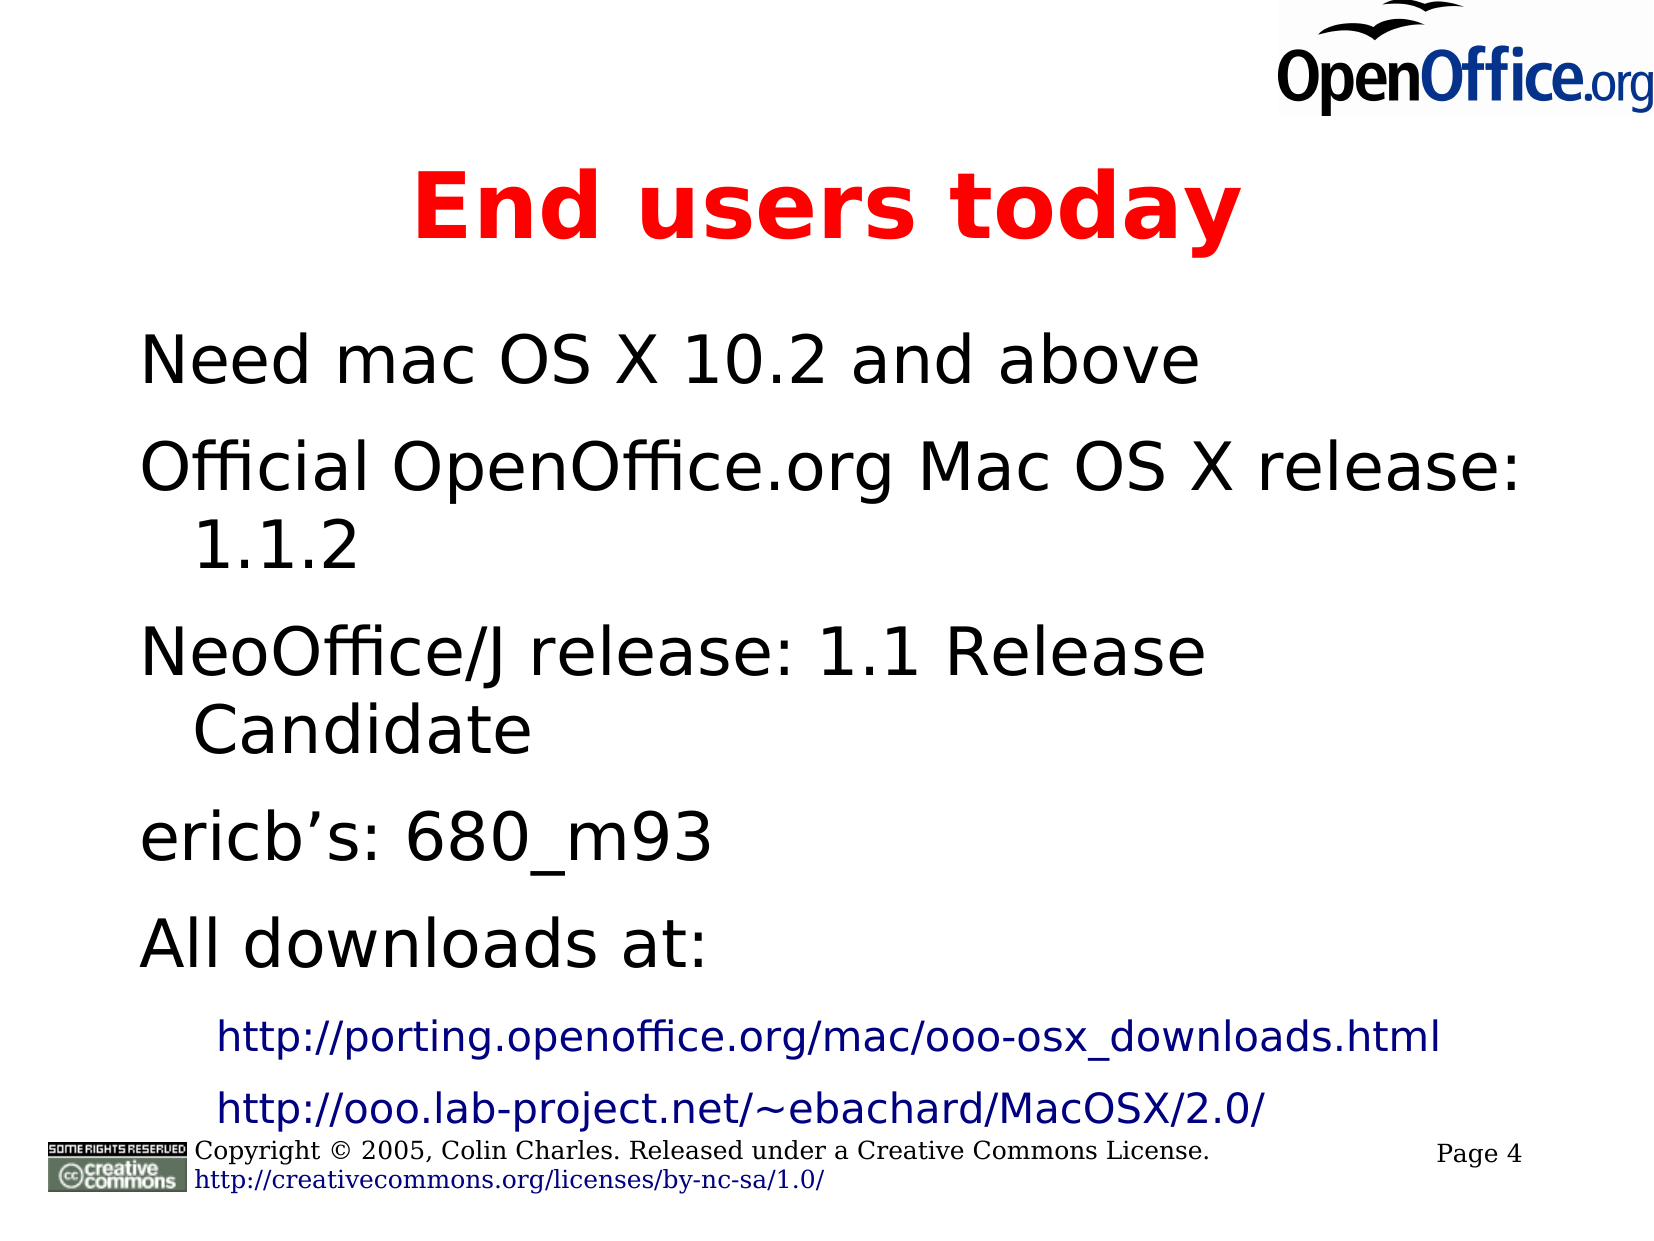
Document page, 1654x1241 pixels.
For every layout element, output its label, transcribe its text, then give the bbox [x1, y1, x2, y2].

picture [1278, 0, 1653, 116]
list Need mac OS X 10.2 and above Official OpenOffice.org Mac OS X release: 1.1.2 NeoOffice/J release: 1.1 Release Candidate ericb’s: 680_m93 All downloads at: http://porting.openoffice.org/mac/ooo-osx_downloads.html http://ooo.lab-project.net/~ebachard/MacOSX/2.0/ [121, 321, 1534, 1206]
picture [48, 1142, 121, 1192]
title End users today [121, 102, 1534, 311]
